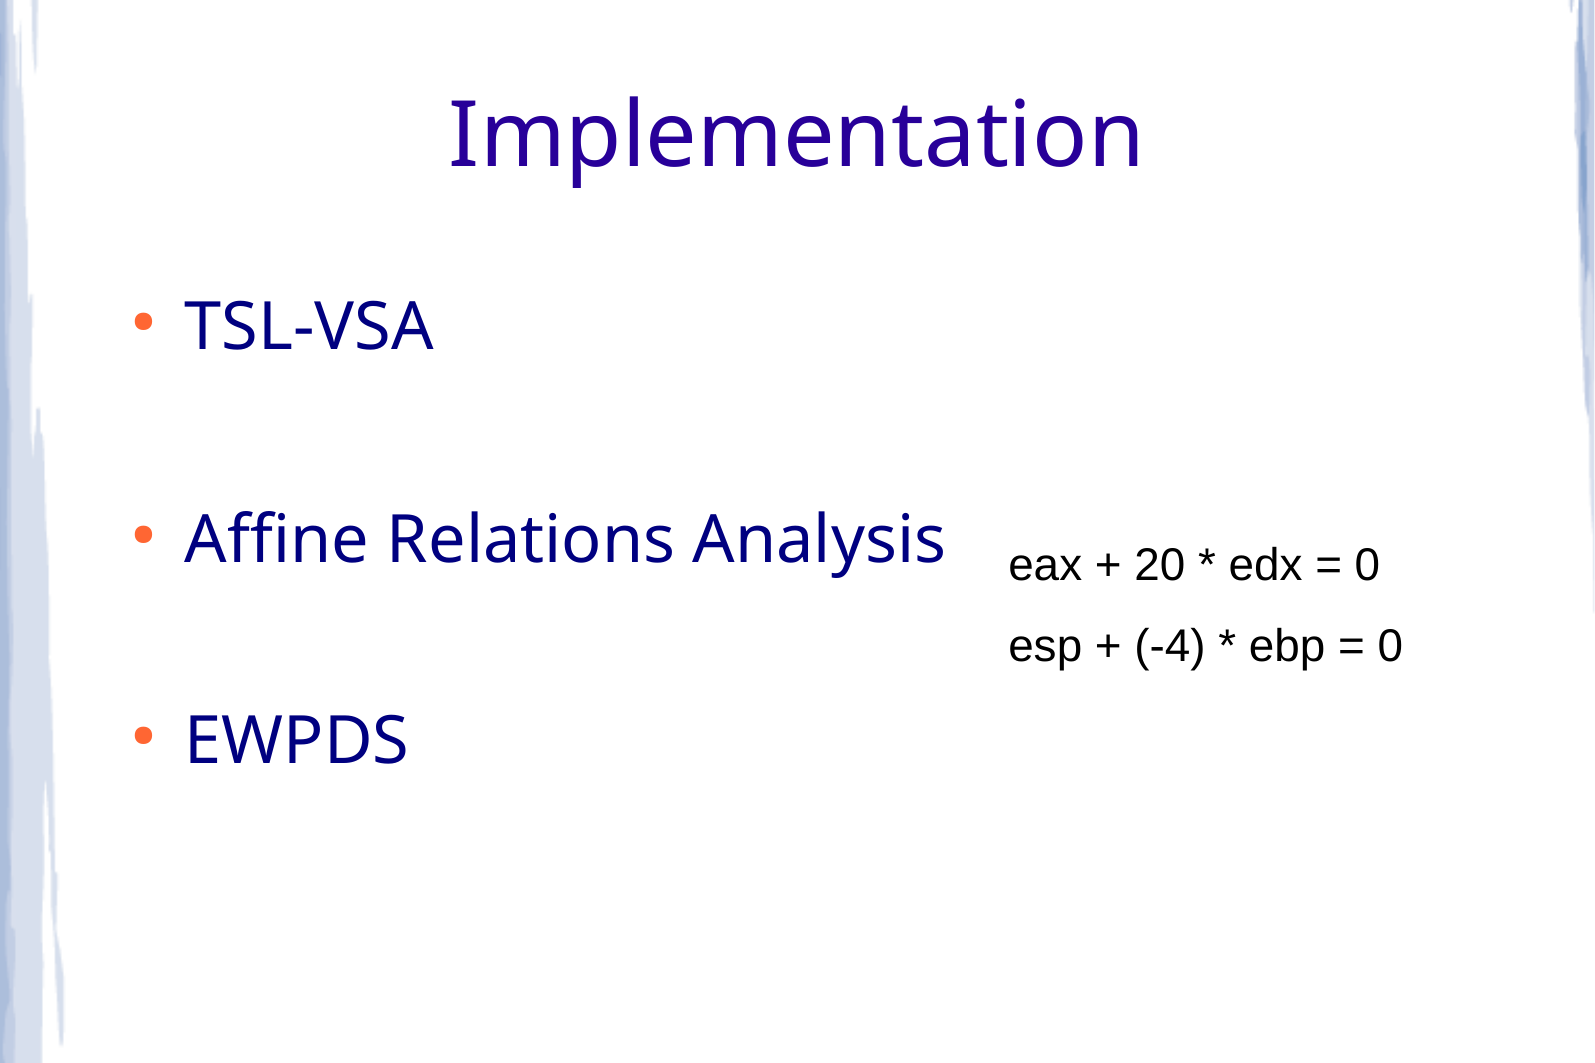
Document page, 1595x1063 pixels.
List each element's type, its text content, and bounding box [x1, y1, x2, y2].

list EWPDS [113, 691, 1515, 894]
list eax + 20 * edx = 0 esp + (-4) * ebp = 0 [937, 538, 1462, 691]
list Affine Relations Analysis [113, 490, 1515, 691]
picture [0, 0, 1595, 1063]
title Implementation [79, 49, 1515, 213]
list TSL-VSA [113, 278, 1515, 481]
